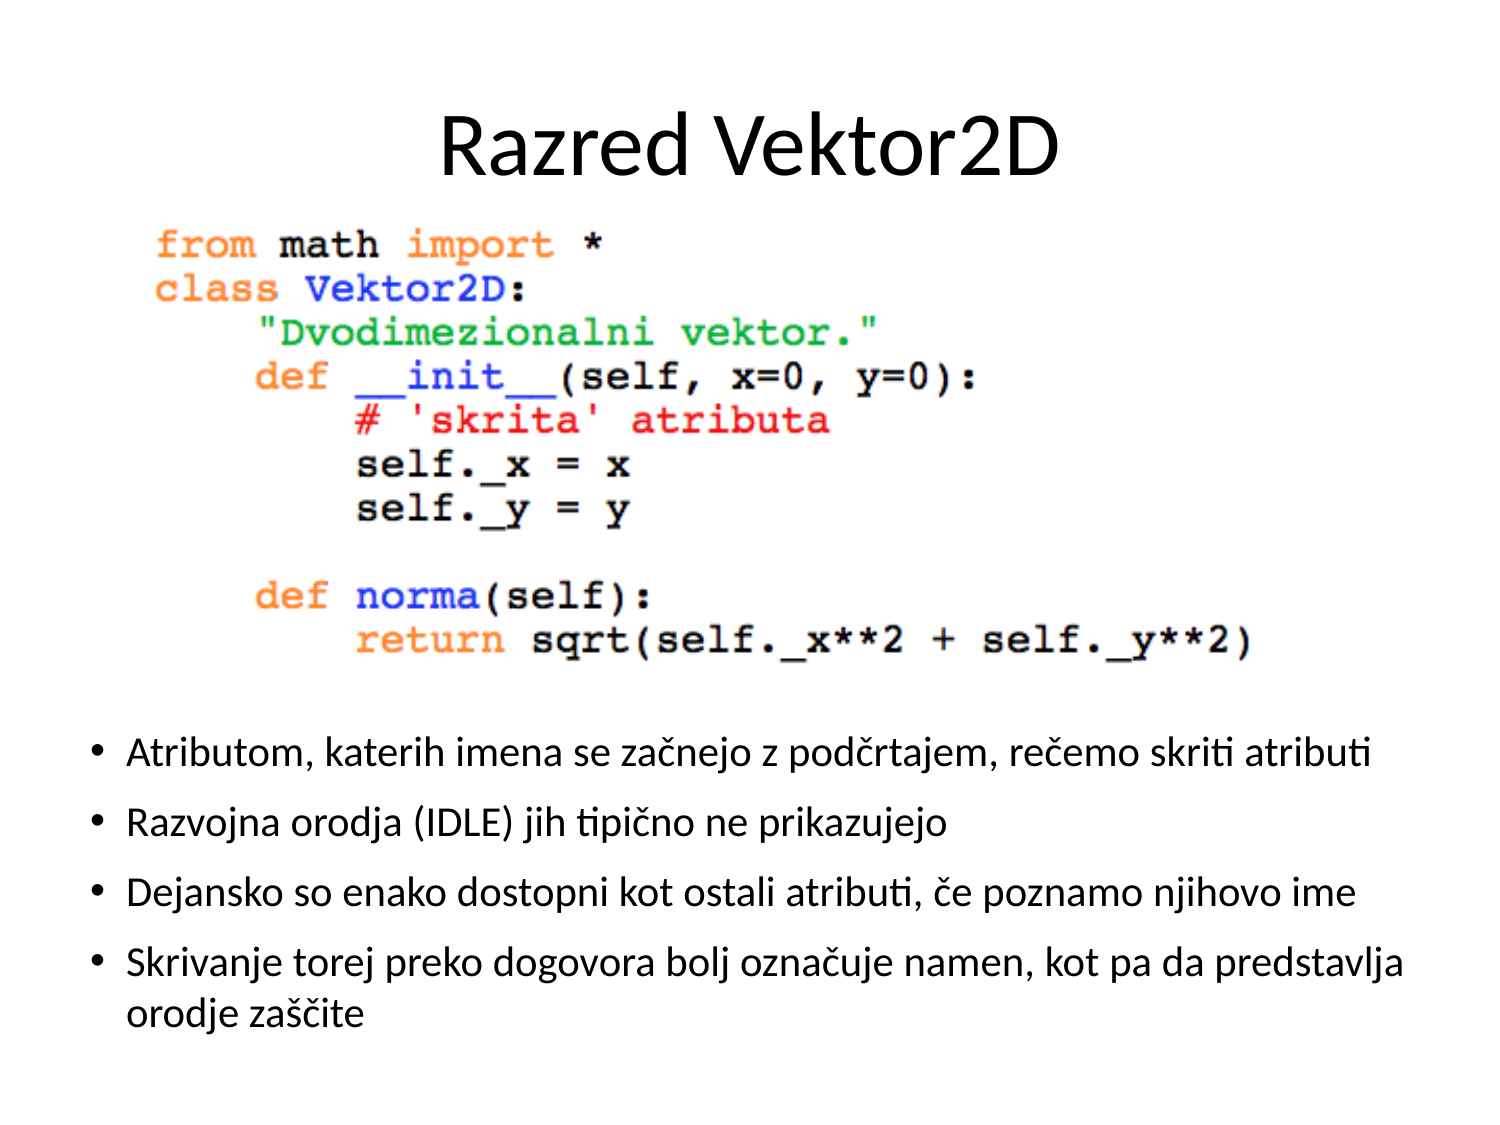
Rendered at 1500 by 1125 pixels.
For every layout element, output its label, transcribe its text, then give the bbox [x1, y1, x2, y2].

title Razred Vektor2D [75, 45, 1425, 233]
list Atributom, katerih imena se začnejo z podčrtajem, rečemo skriti atributi Razvojna orodja (IDLE) jih tipično ne prikazujejo Dejansko so enako dostopni kot ostali atributi, če poznamo njihovo ime Skrivanje torej preko dogovora bolj označuje namen, kot pa da predstavlja orodje zaščite [75, 716, 1425, 1048]
picture [147, 216, 1353, 680]
